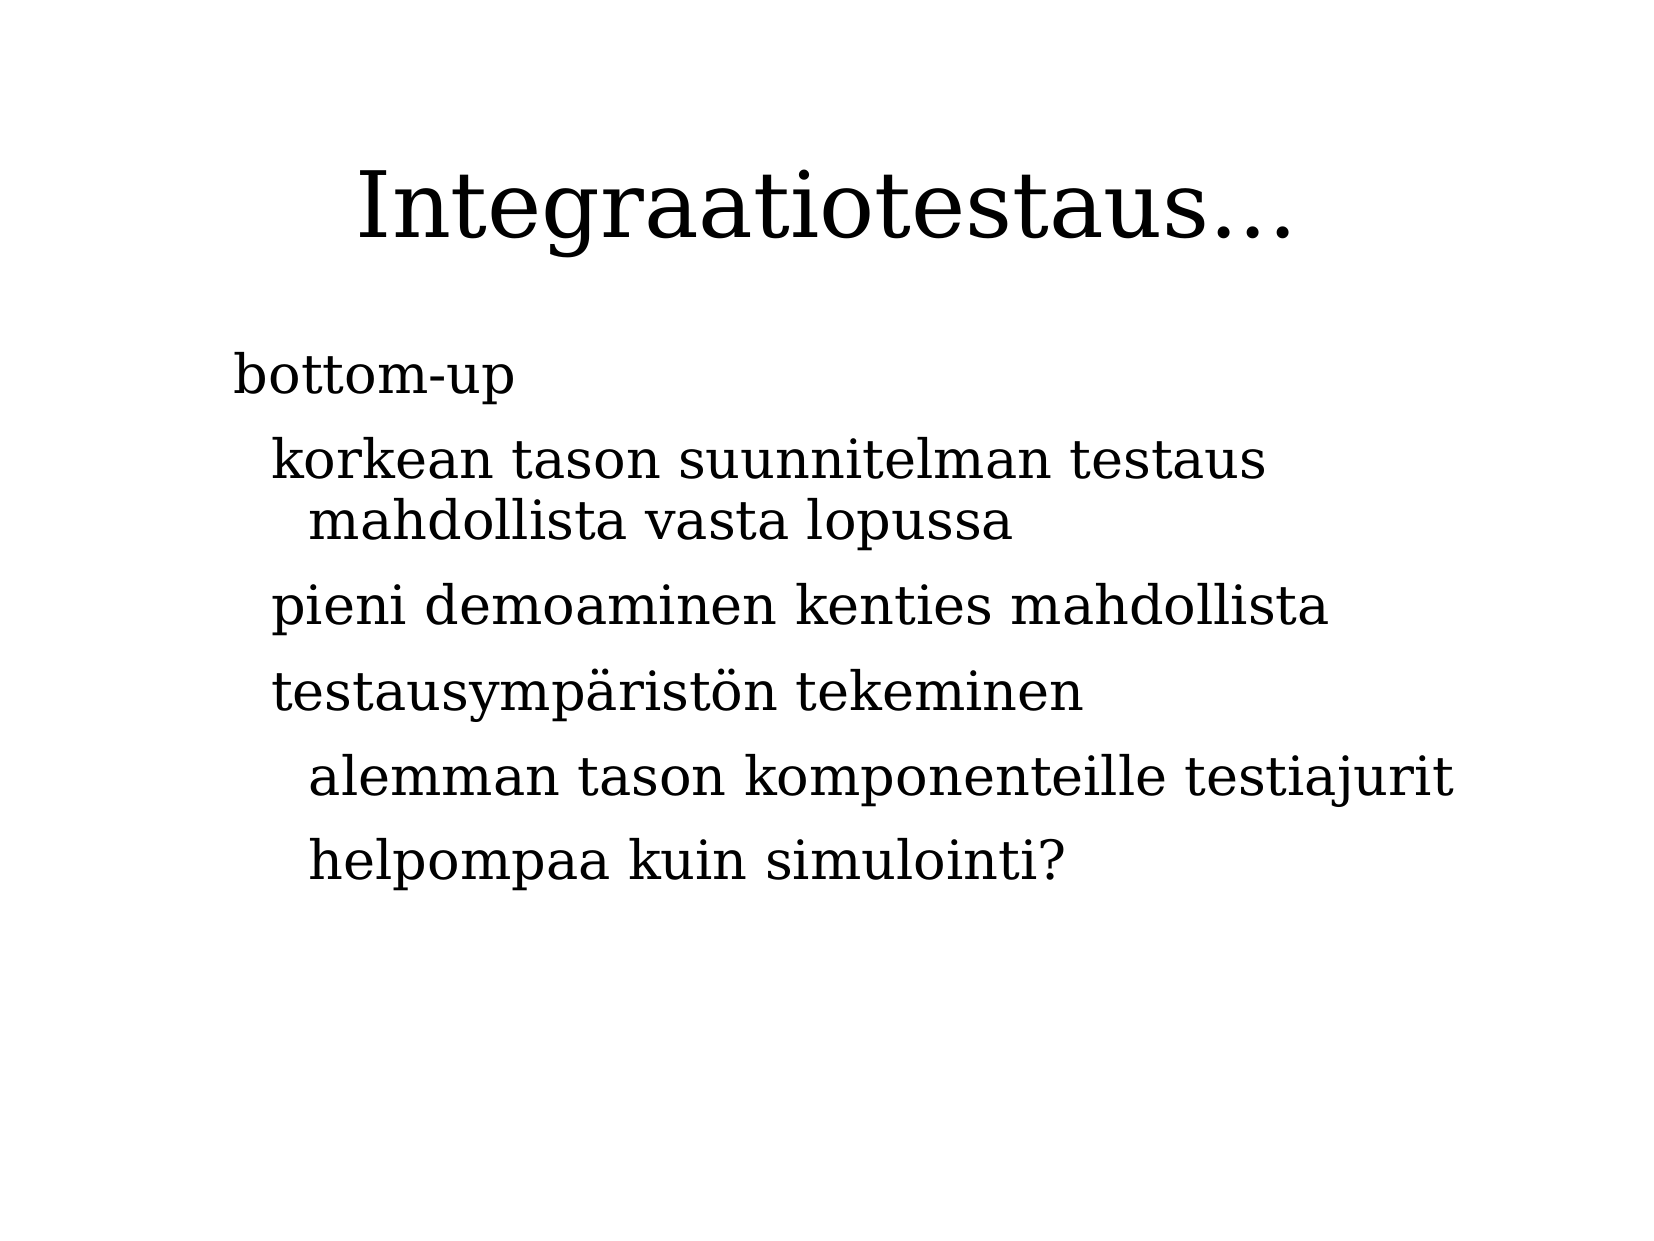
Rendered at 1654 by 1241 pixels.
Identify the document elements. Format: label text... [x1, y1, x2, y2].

list bottom-up korkean tason suunnitelman testaus mahdollista vasta lopussa pieni demoaminen kenties mahdollista testausympäristön tekeminen alemman tason komponenteille testiajurit helpompaa kuin simulointi? [121, 344, 1534, 1112]
title Integraatiotestaus... [121, 106, 1534, 306]
